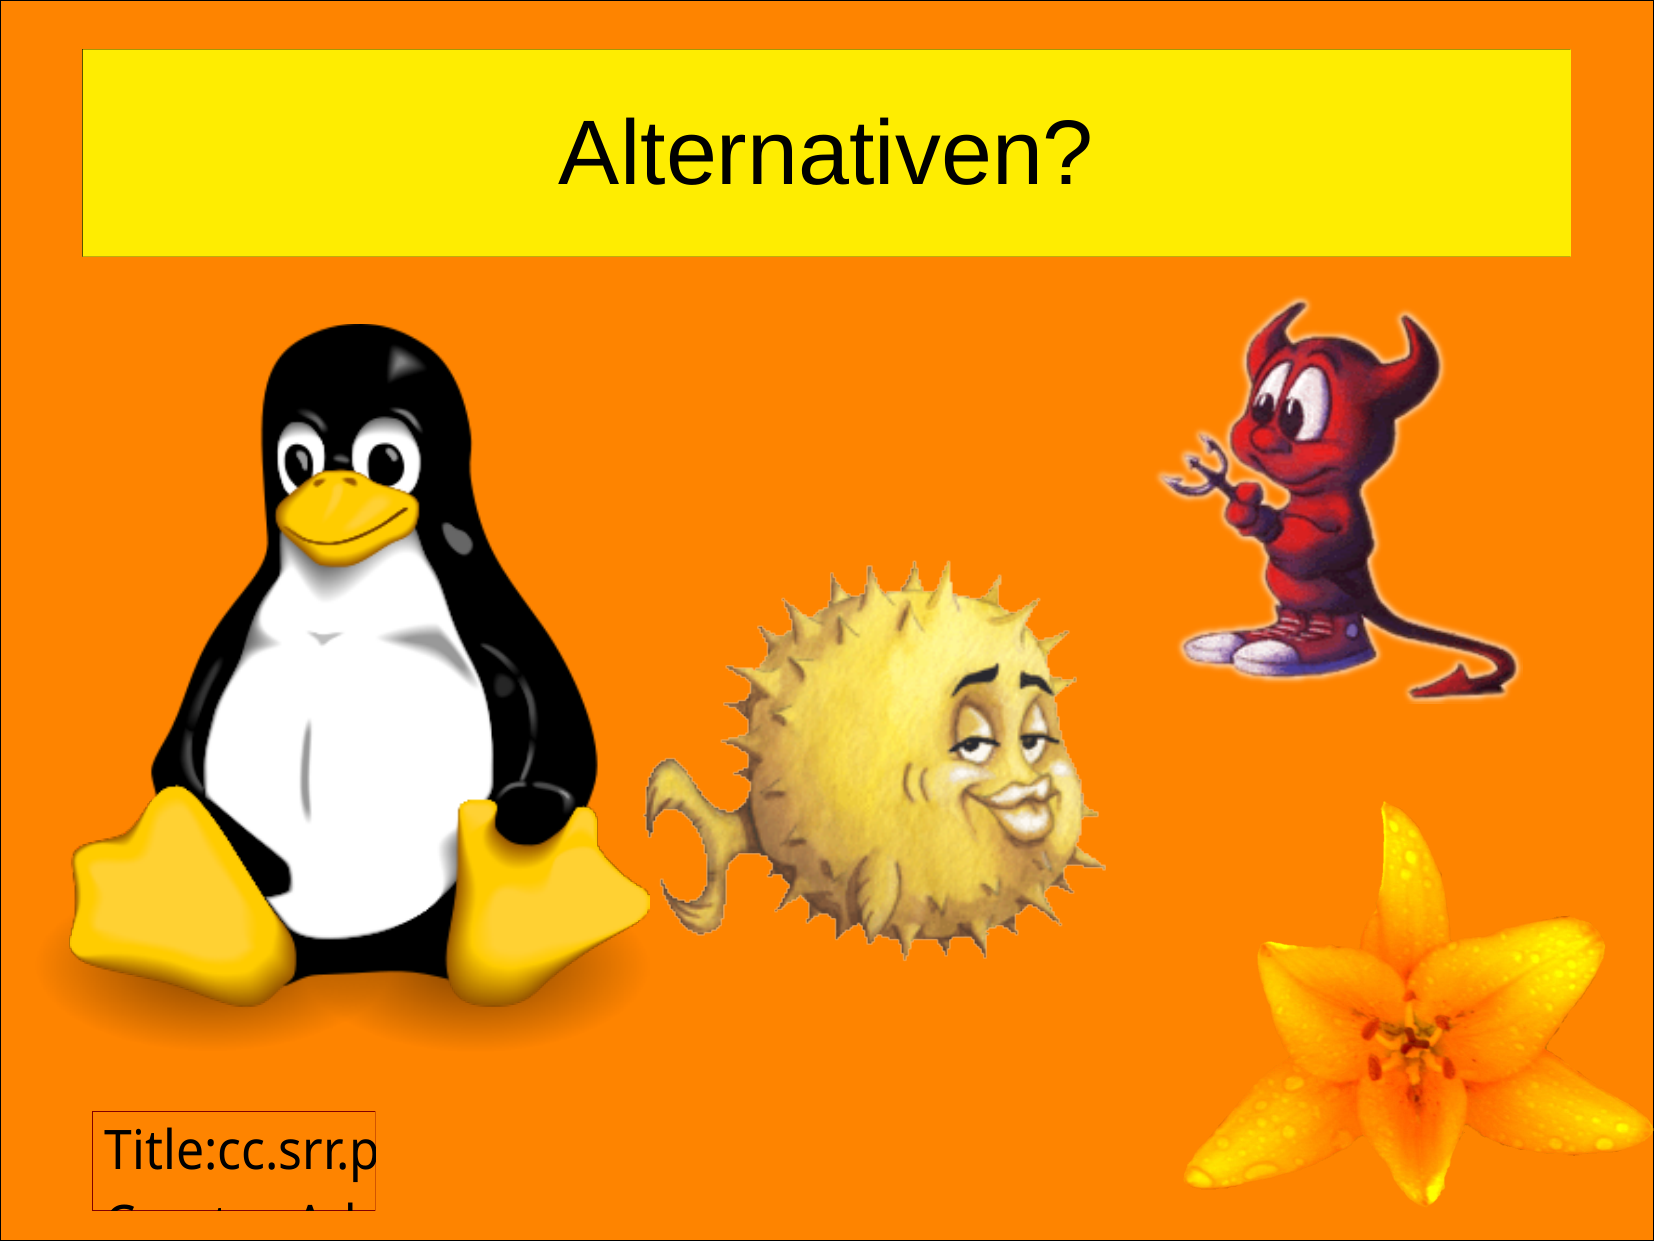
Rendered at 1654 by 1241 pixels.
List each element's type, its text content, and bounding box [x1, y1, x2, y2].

picture [1181, 767, 1654, 1241]
picture [88, 1108, 376, 1211]
picture [1151, 295, 1523, 704]
title Alternativen? [82, 49, 1571, 257]
text_box [0, 0, 1654, 1241]
picture [29, 324, 1123, 1055]
